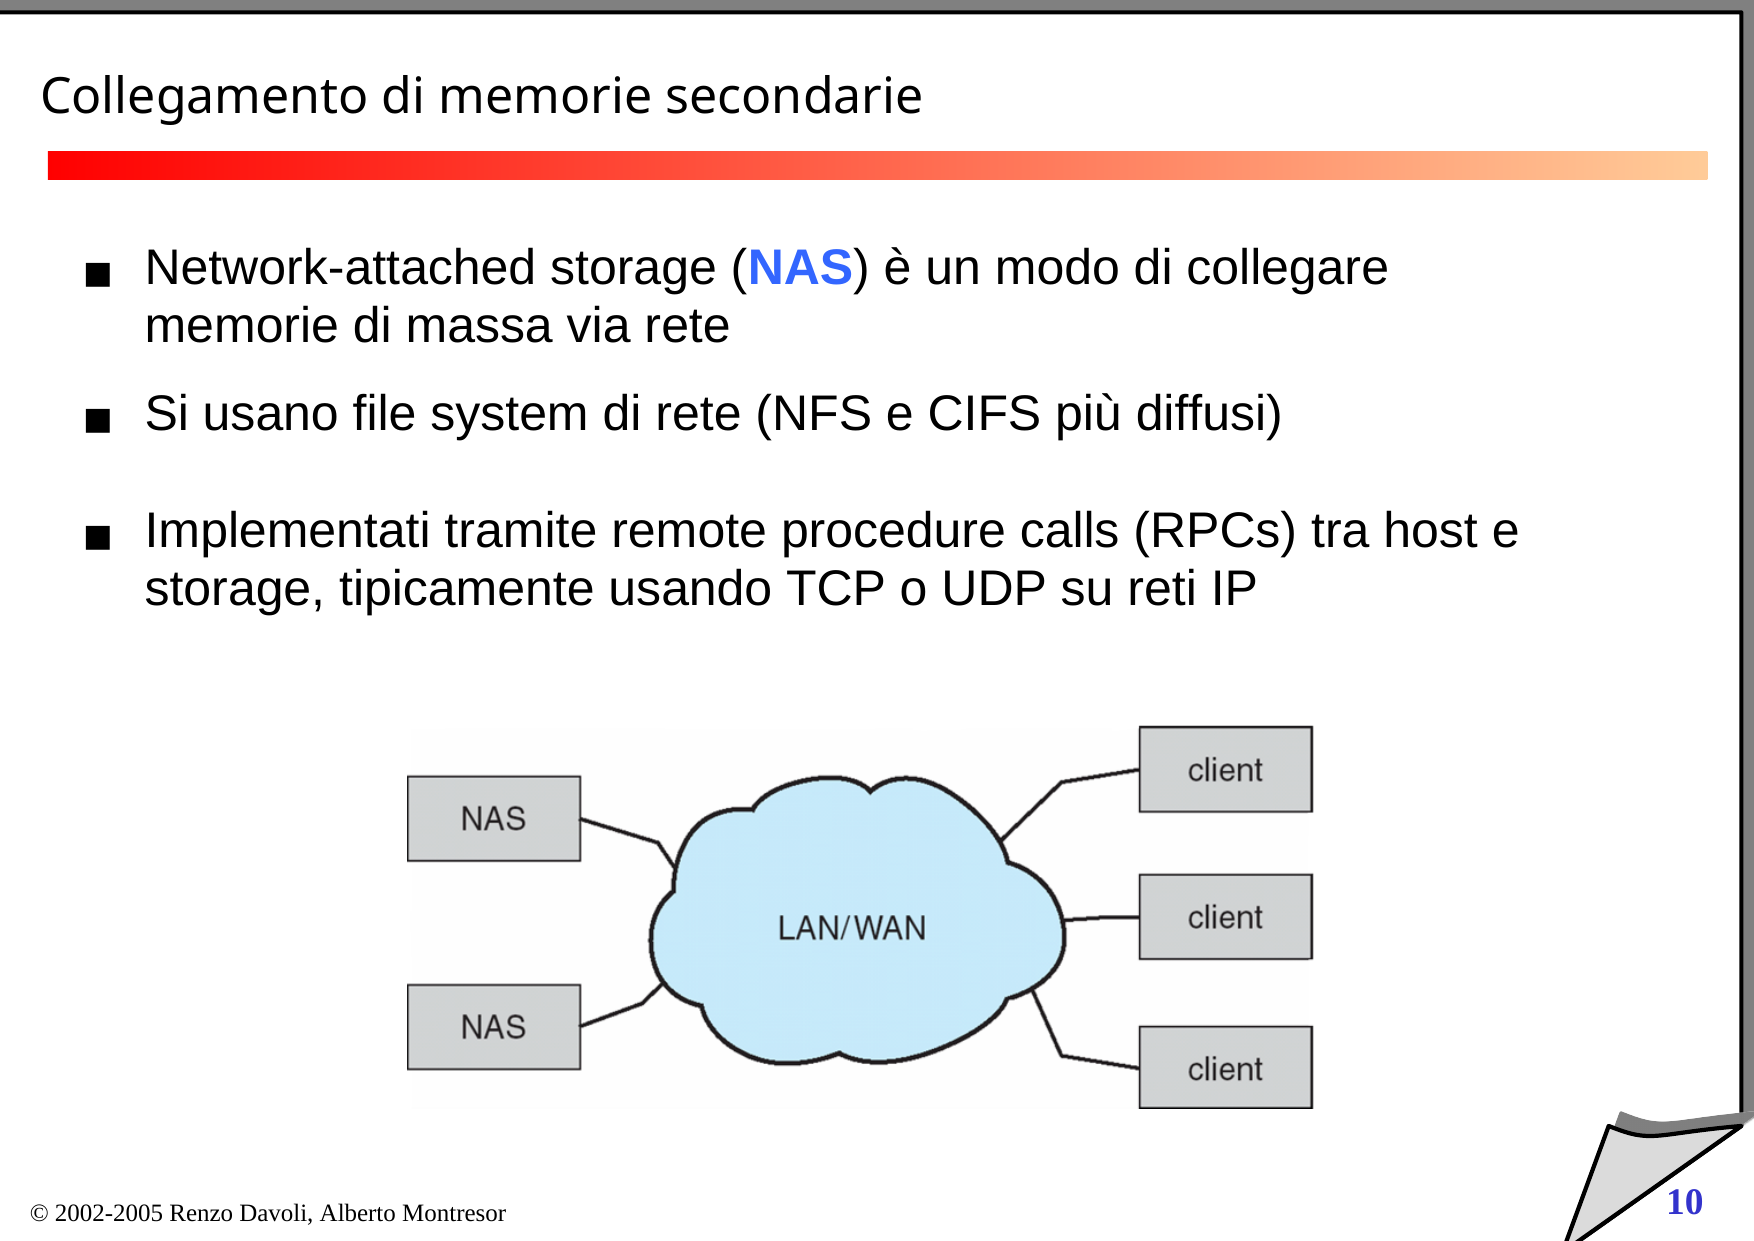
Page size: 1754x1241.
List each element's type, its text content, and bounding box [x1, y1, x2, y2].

picture [407, 725, 1314, 1109]
title Collegamento di memorie secondarie [40, 49, 1714, 144]
text_box n Network-attached storage (NAS) è un modo di collegare memorie di massa via rete n Si usano file system di rete (NFS e CIFS più diffusi) n Implementati tramite remote procedure calls (RPCs) tra host e storage, tipicamente usando TCP o UDP su reti IP [88, 236, 1536, 631]
